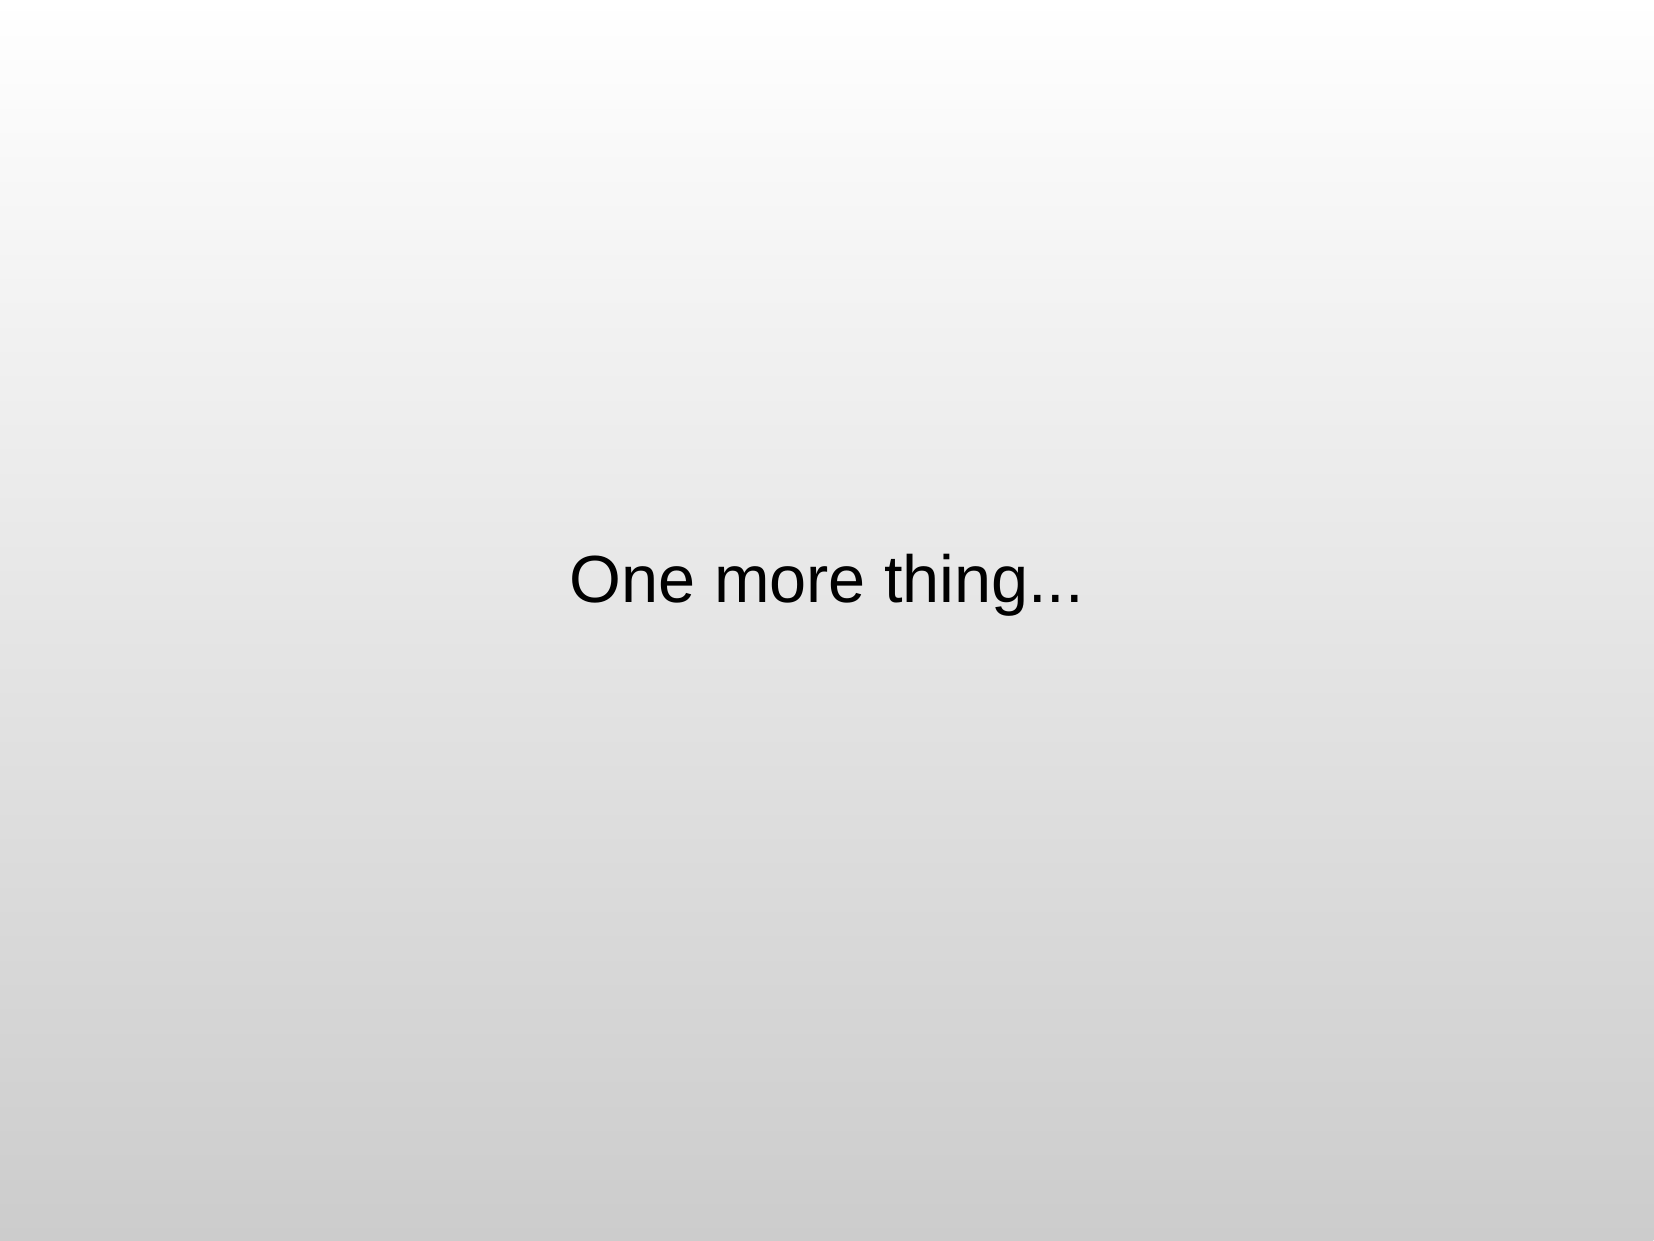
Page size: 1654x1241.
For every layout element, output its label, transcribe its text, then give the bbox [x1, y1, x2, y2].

subtitle One more thing... [82, 49, 1571, 1109]
